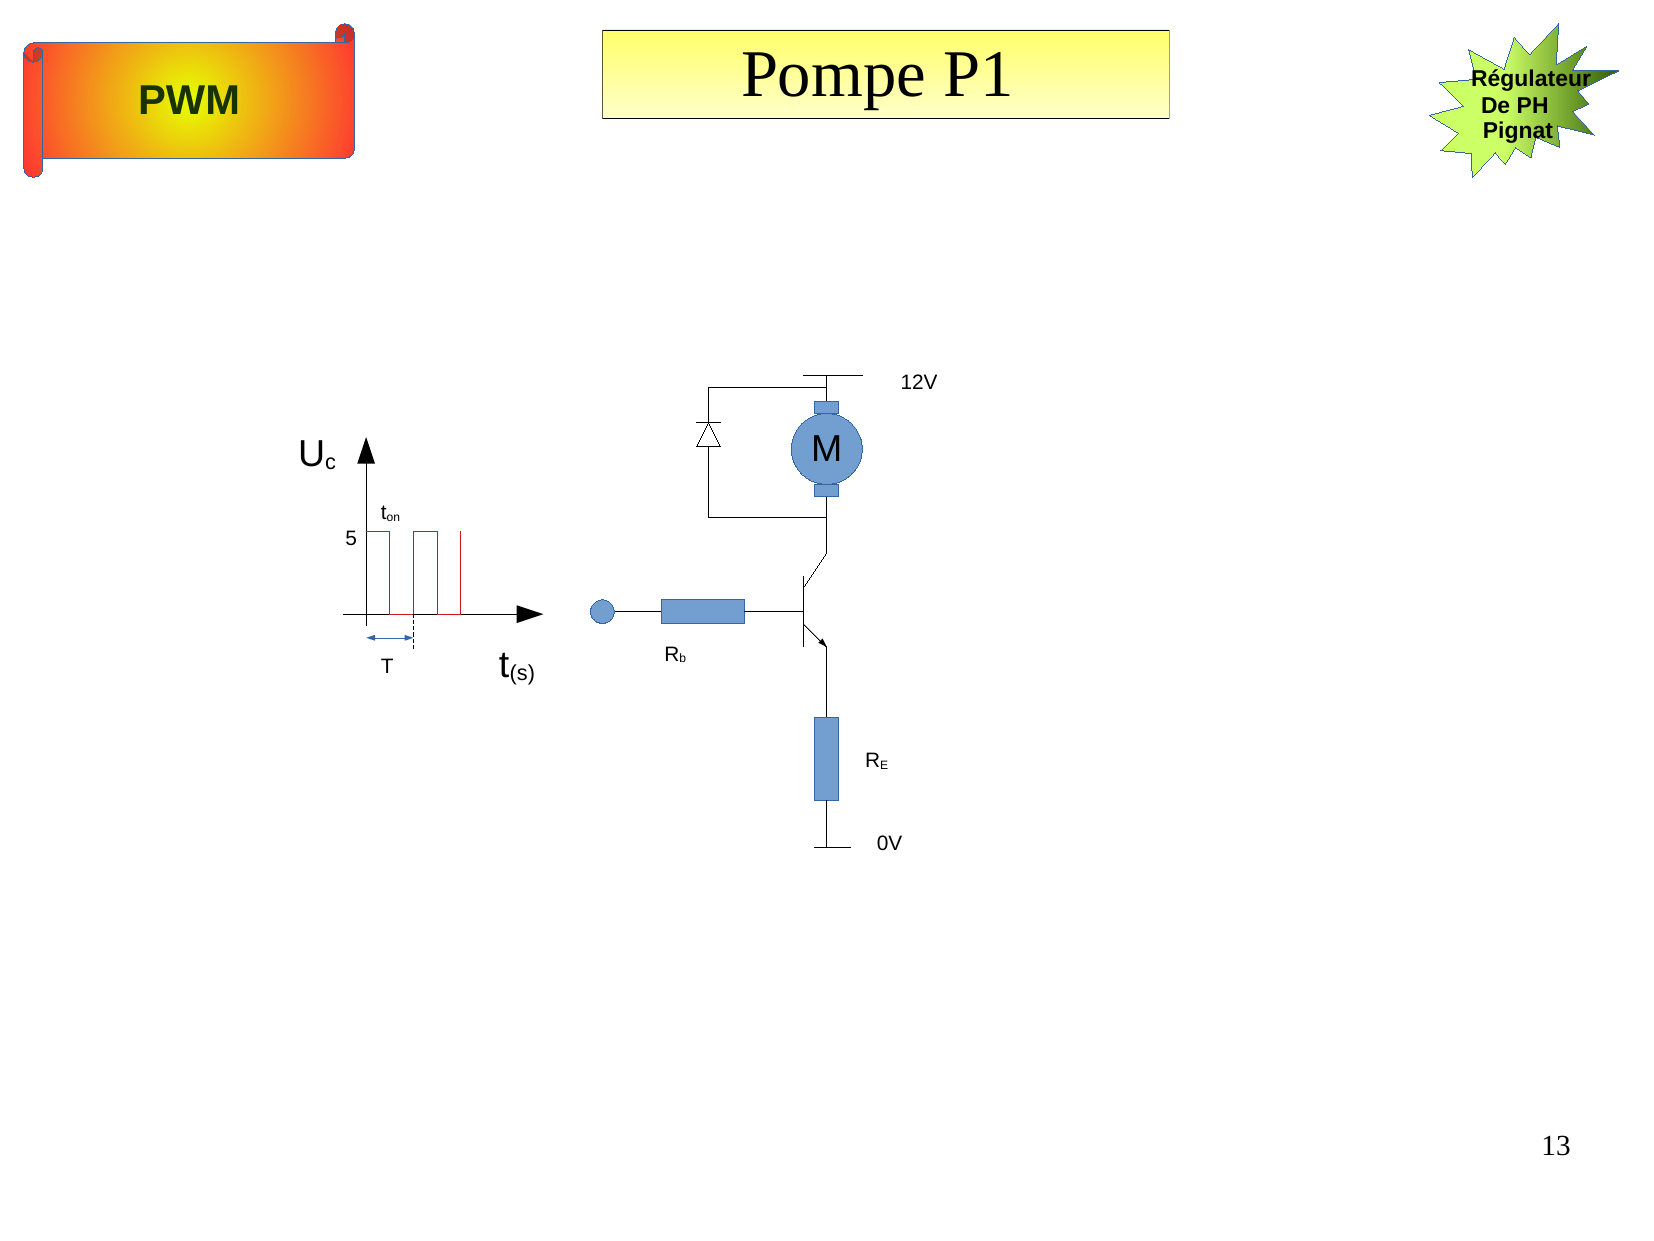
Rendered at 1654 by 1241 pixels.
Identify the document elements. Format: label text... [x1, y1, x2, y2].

text_box [590, 599, 615, 624]
text_box 0V [862, 824, 934, 863]
text_box M [791, 414, 863, 484]
text_box PWM [23, 36, 355, 159]
text_box [814, 484, 839, 497]
text_box PWM [23, 54, 43, 178]
text_box RE [850, 741, 922, 787]
text_box [814, 717, 839, 801]
text_box Régulateur De PH Pignat [1429, 23, 1619, 178]
text_box Pompe P1 [602, 29, 1170, 119]
text_box t(s) [484, 636, 556, 706]
text_box 5 [330, 519, 378, 558]
text_box [661, 599, 745, 624]
text_box ton [366, 493, 426, 539]
text_box Uc [283, 425, 355, 495]
text_box 12V [885, 363, 957, 402]
text_box [814, 401, 839, 414]
text_box T [366, 646, 414, 686]
text_box Rb [649, 635, 721, 681]
